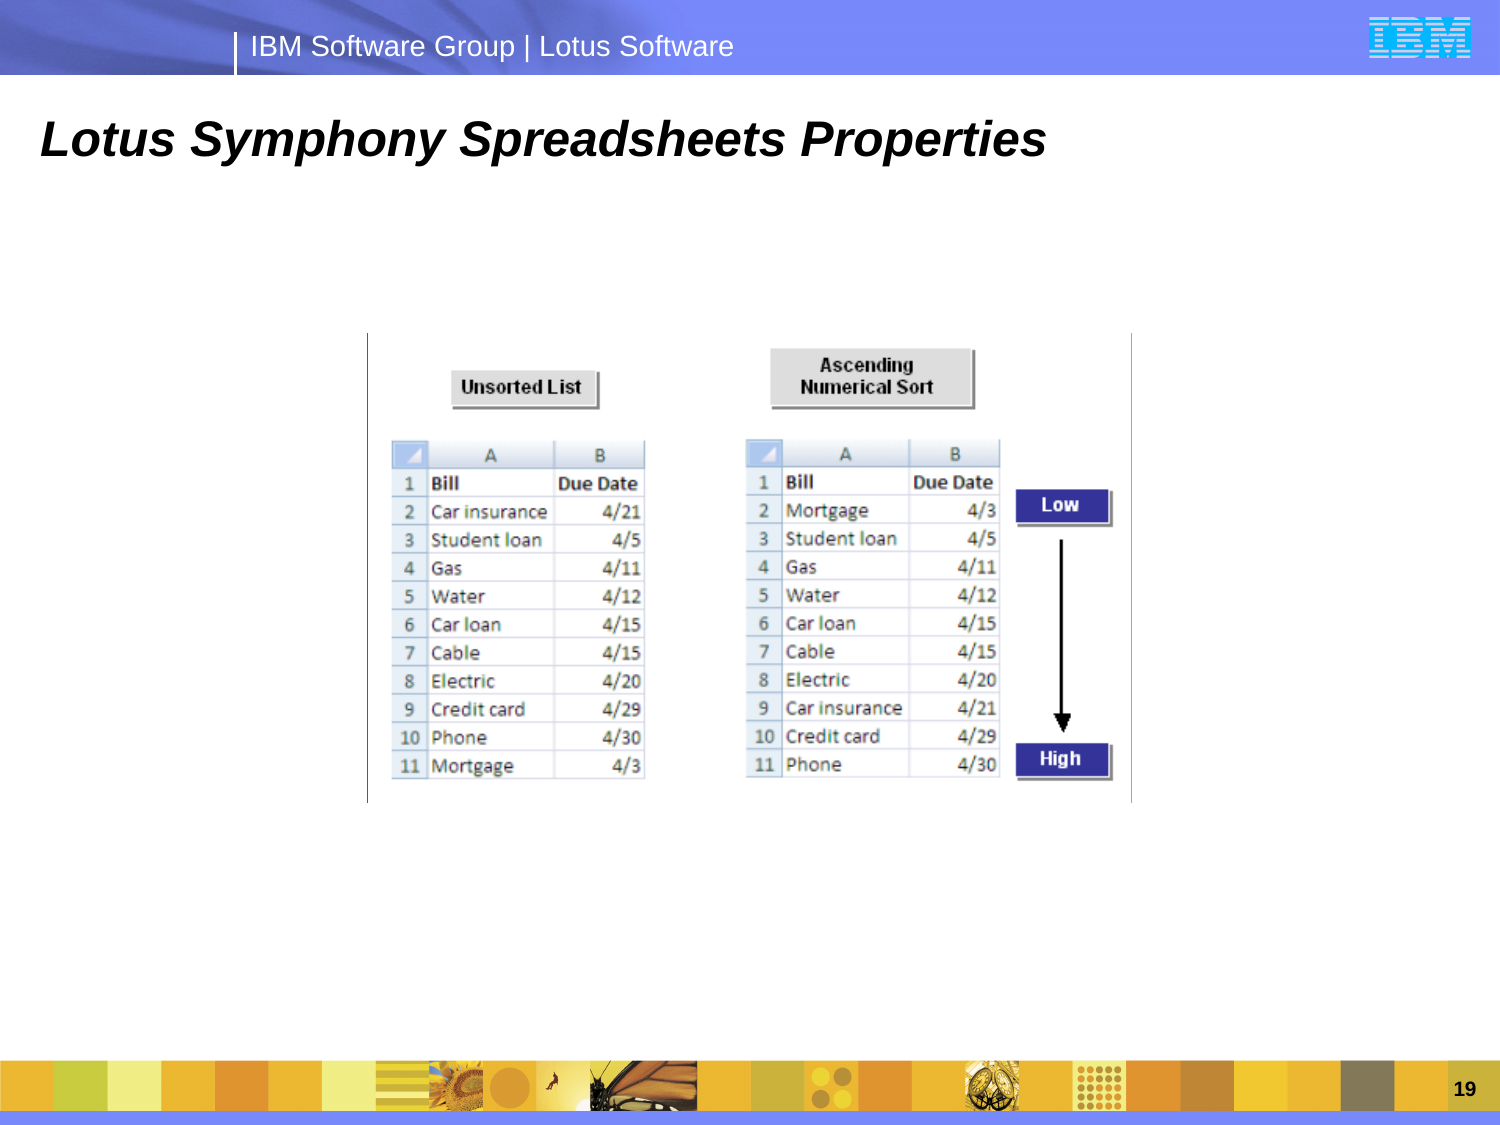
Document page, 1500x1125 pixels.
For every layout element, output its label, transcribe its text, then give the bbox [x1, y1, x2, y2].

title Lotus Symphony Spreadsheets Properties [25, 106, 1378, 189]
chart [367, 333, 1132, 803]
picture [0, 0, 1500, 75]
picture [0, 1060, 1500, 1111]
